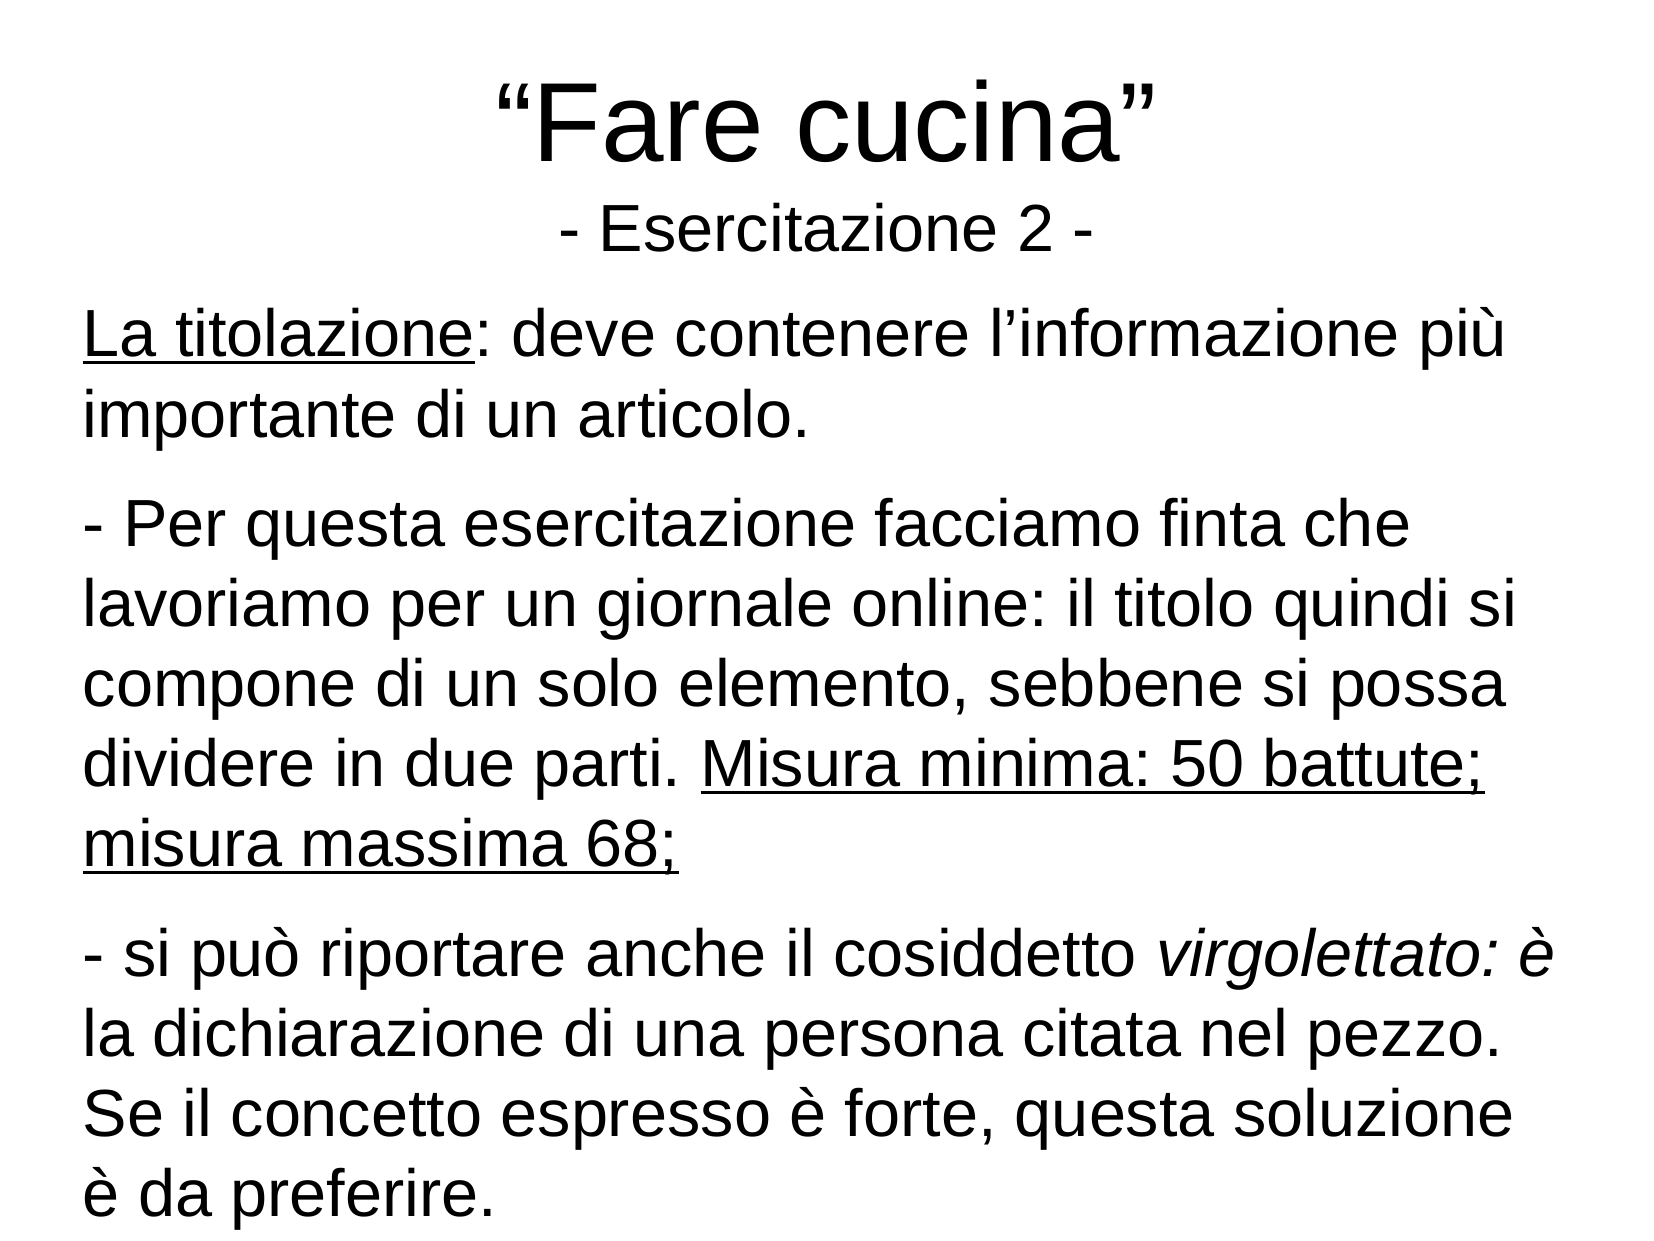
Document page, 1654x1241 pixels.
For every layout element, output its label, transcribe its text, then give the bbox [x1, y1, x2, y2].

list La titolazione: deve contenere l’informazione più importante di un articolo. - Per questa esercitazione facciamo finta che lavoriamo per un giornale online: il titolo quindi si compone di un solo elemento, sebbene si possa dividere in due parti. Misura minima: 50 battute; misura massima 68; - si può riportare anche il cosiddetto virgolettato: è la dichiarazione di una persona citata nel pezzo. Se il concetto espresso è forte, questa soluzione è da preferire. [82, 290, 1571, 1241]
title “Fare cucina” - Esercitazione 2 - [82, 49, 1571, 257]
